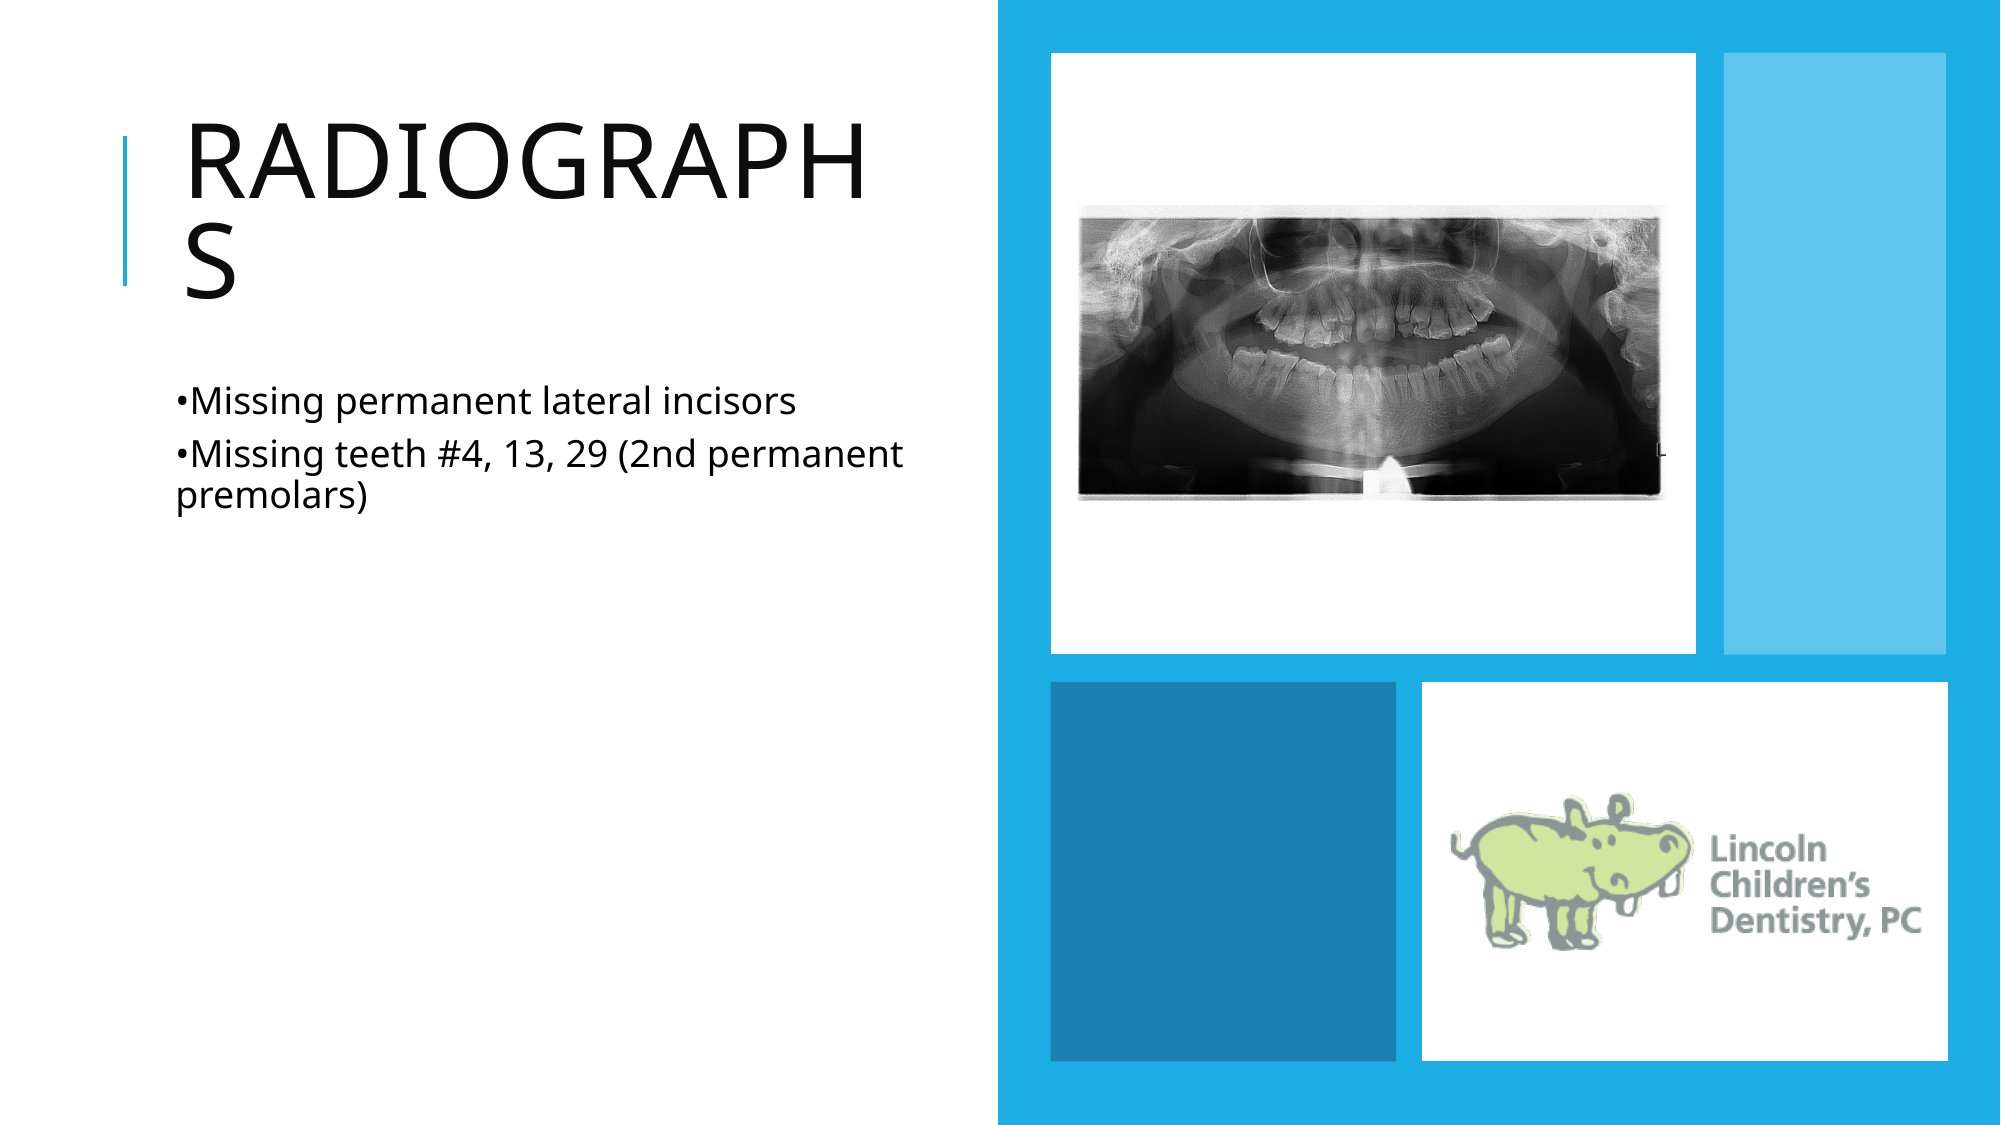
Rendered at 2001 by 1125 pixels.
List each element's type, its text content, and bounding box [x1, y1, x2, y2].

text_box [998, 0, 2000, 1125]
title radiographs [168, 96, 945, 343]
picture [1077, 205, 1669, 501]
text_box •Missing permanent lateral incisors •Missing teeth #4, 13, 29 (2nd permanent premolars) [168, 375, 932, 1036]
picture [1449, 792, 1922, 951]
